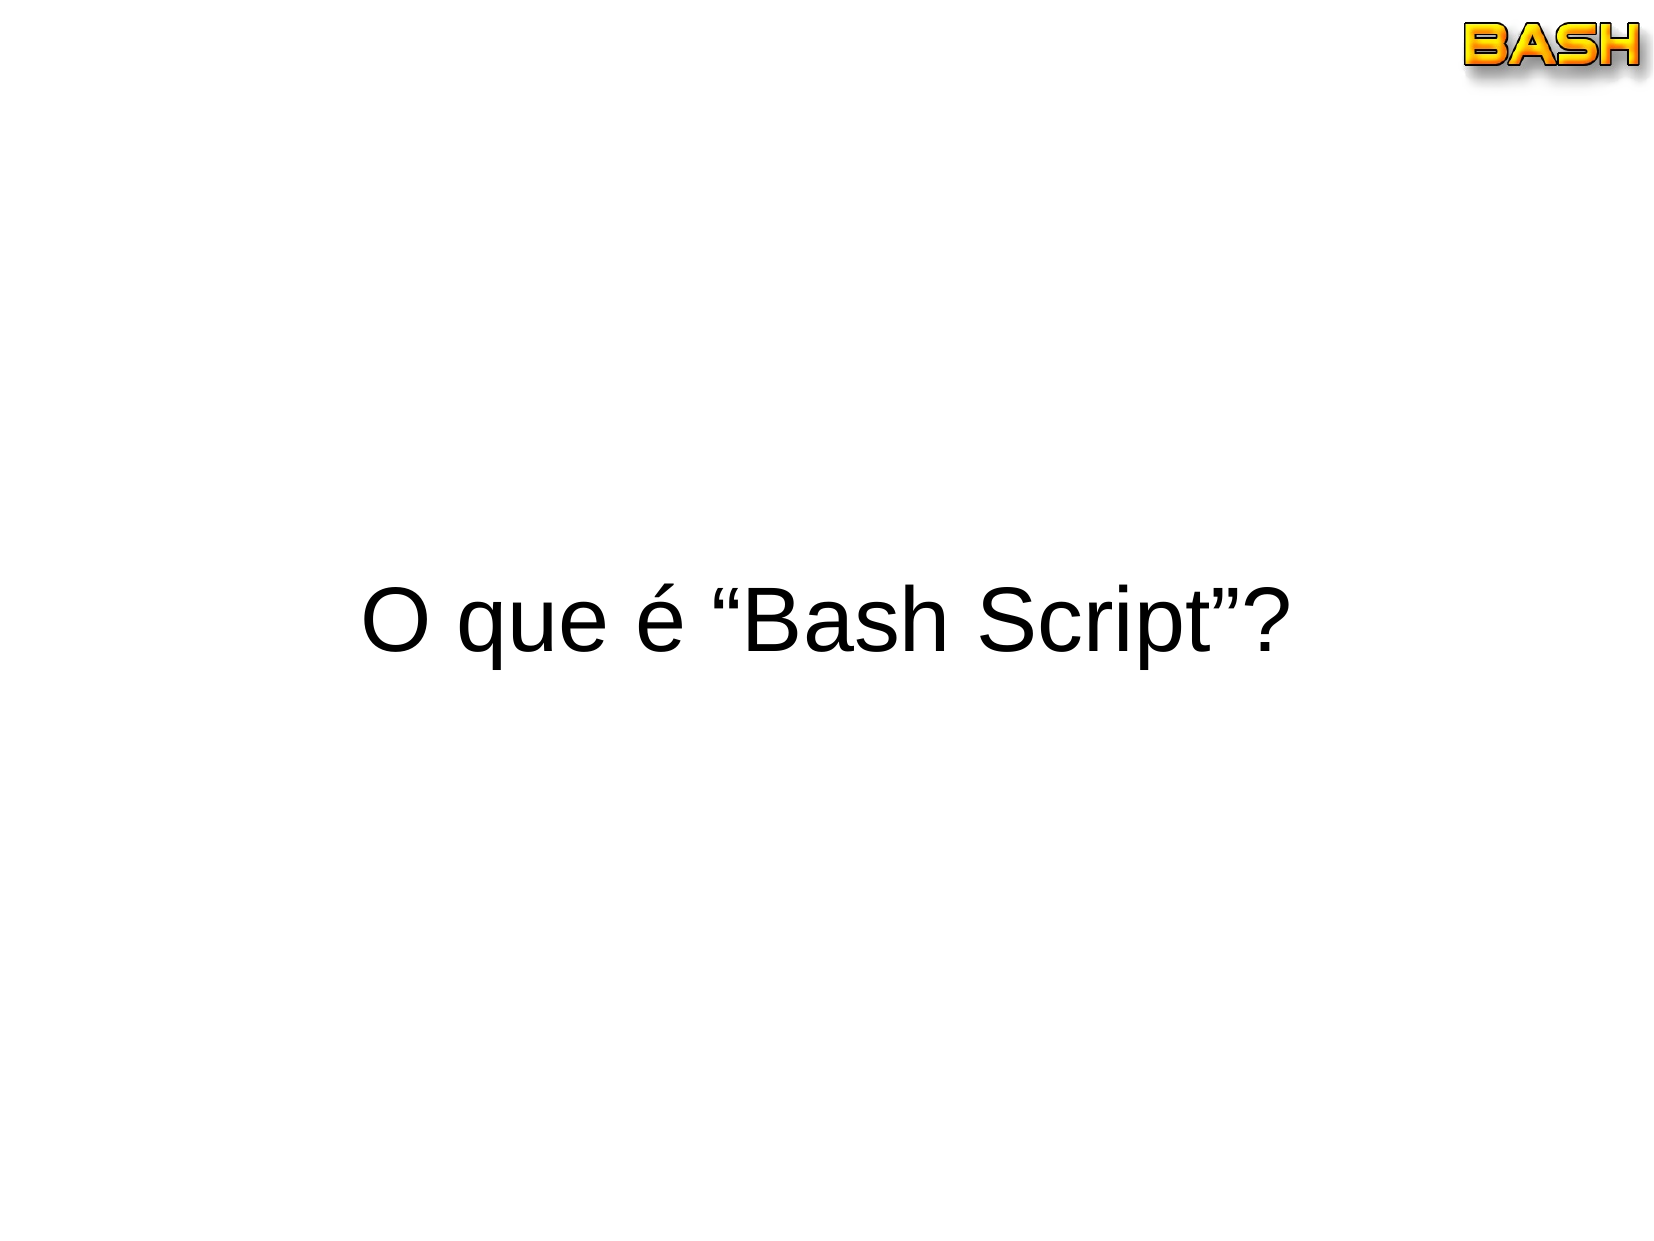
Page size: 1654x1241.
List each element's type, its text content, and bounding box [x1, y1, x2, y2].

picture [1450, 0, 1654, 96]
title O que é “Bash Script”? [82, 523, 1571, 717]
